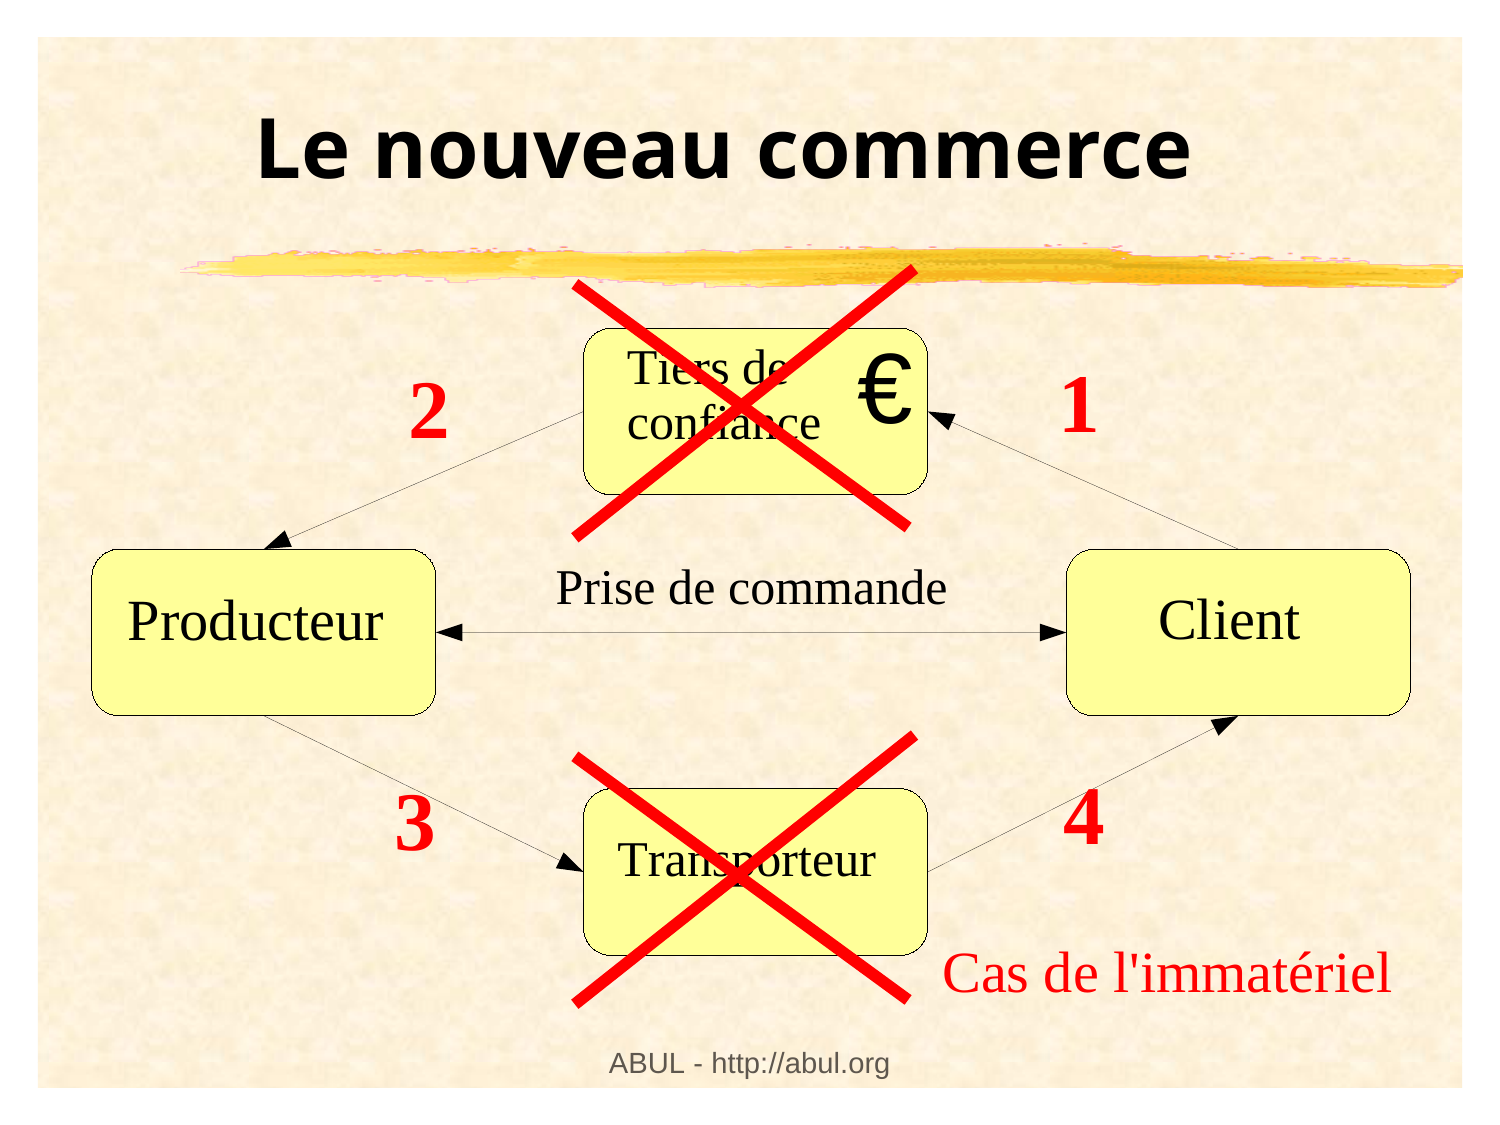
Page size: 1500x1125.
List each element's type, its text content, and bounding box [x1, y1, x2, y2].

text_box 1 [1058, 358, 1101, 484]
title Le nouveau commerce [254, 39, 1237, 253]
text_box 3 [394, 776, 437, 902]
text_box Client [1158, 587, 1342, 659]
text_box 2 [408, 364, 451, 490]
picture [37, 37, 1463, 1088]
text_box [583, 328, 928, 495]
text_box Producteur [127, 588, 426, 669]
text_box [1066, 549, 1411, 716]
text_box € [857, 333, 945, 458]
text_box 4 [1063, 770, 1106, 896]
text_box Transporteur [617, 832, 900, 893]
text_box [583, 788, 928, 956]
text_box Tiers de confiance [626, 339, 822, 461]
text_box Cas de l'immatériel [942, 940, 1441, 1011]
text_box Prise de commande [555, 559, 994, 621]
text_box [91, 549, 436, 716]
